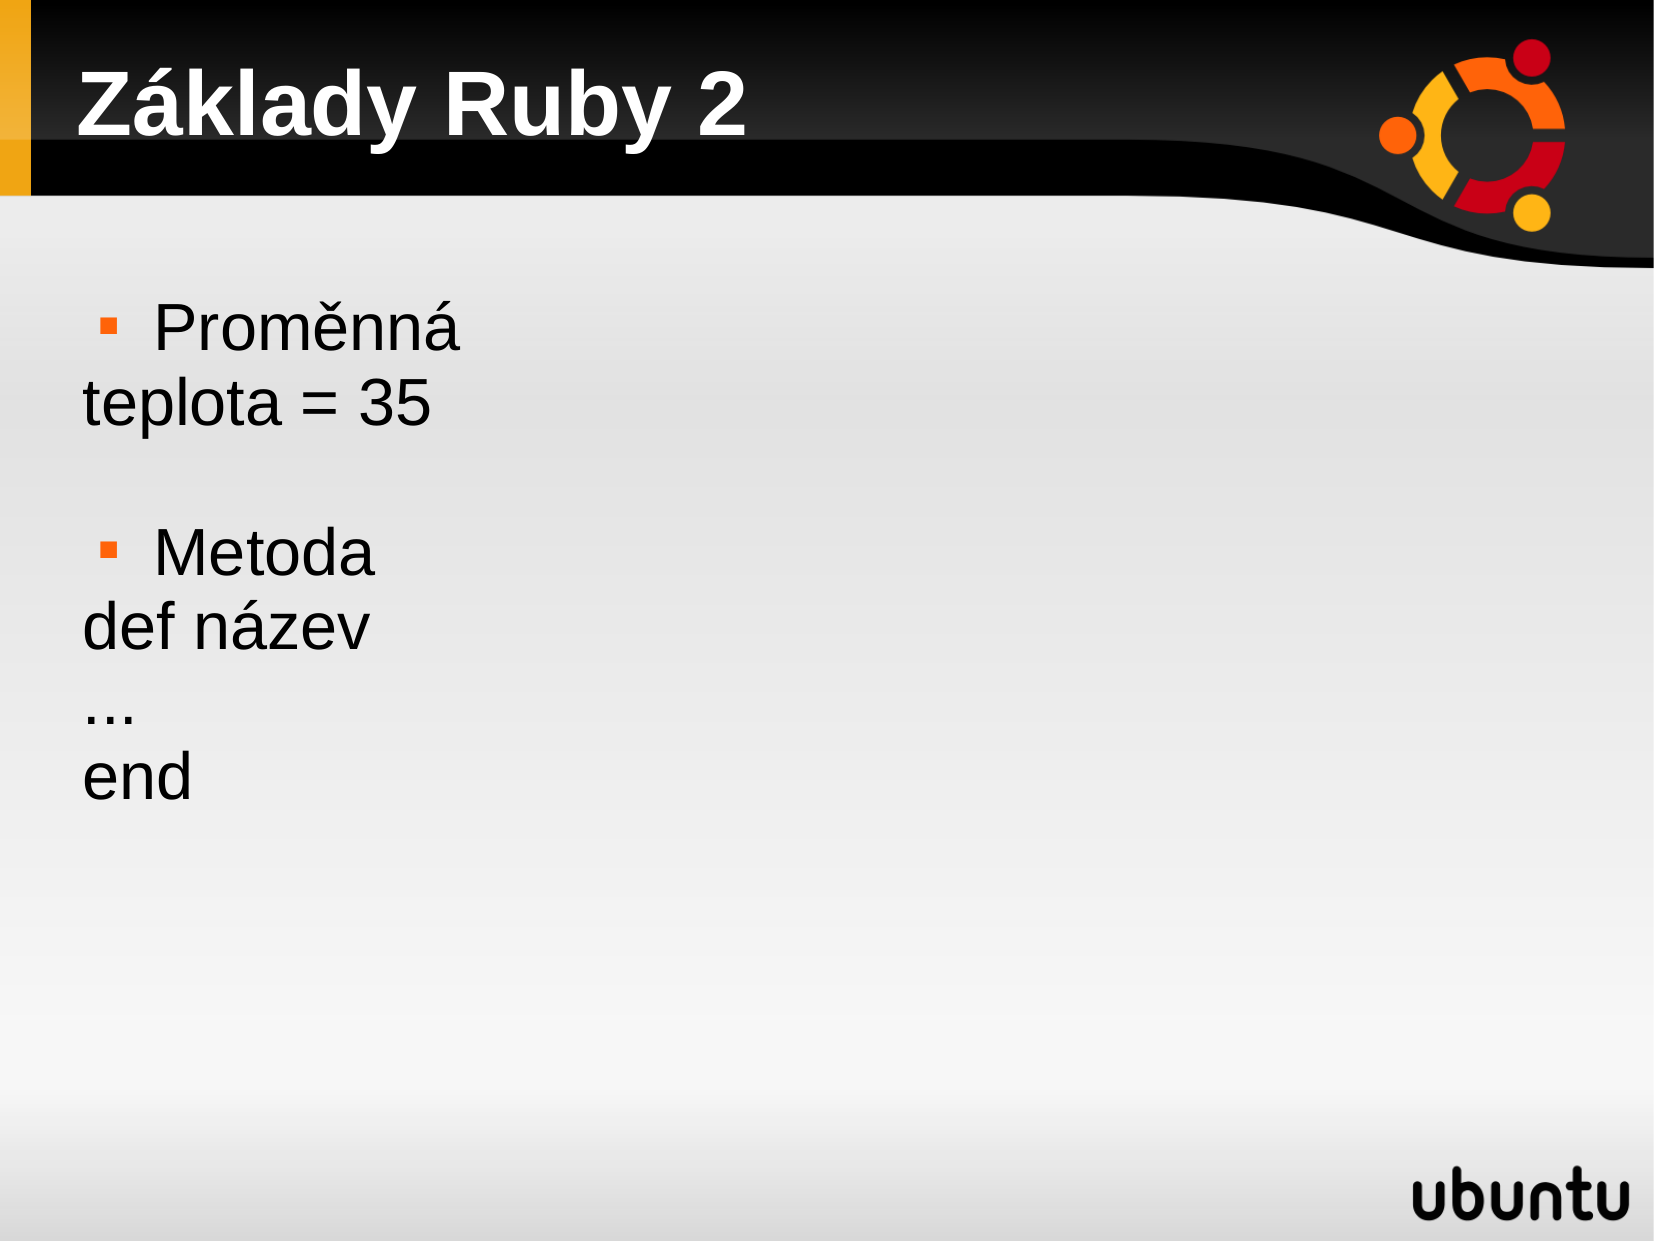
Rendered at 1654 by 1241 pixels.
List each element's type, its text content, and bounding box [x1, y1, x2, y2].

picture [0, 0, 1654, 1241]
title Základy Ruby 2 [76, 0, 1565, 208]
list Proměnná teplota = 35 Metoda def název ... end [82, 290, 1571, 1109]
